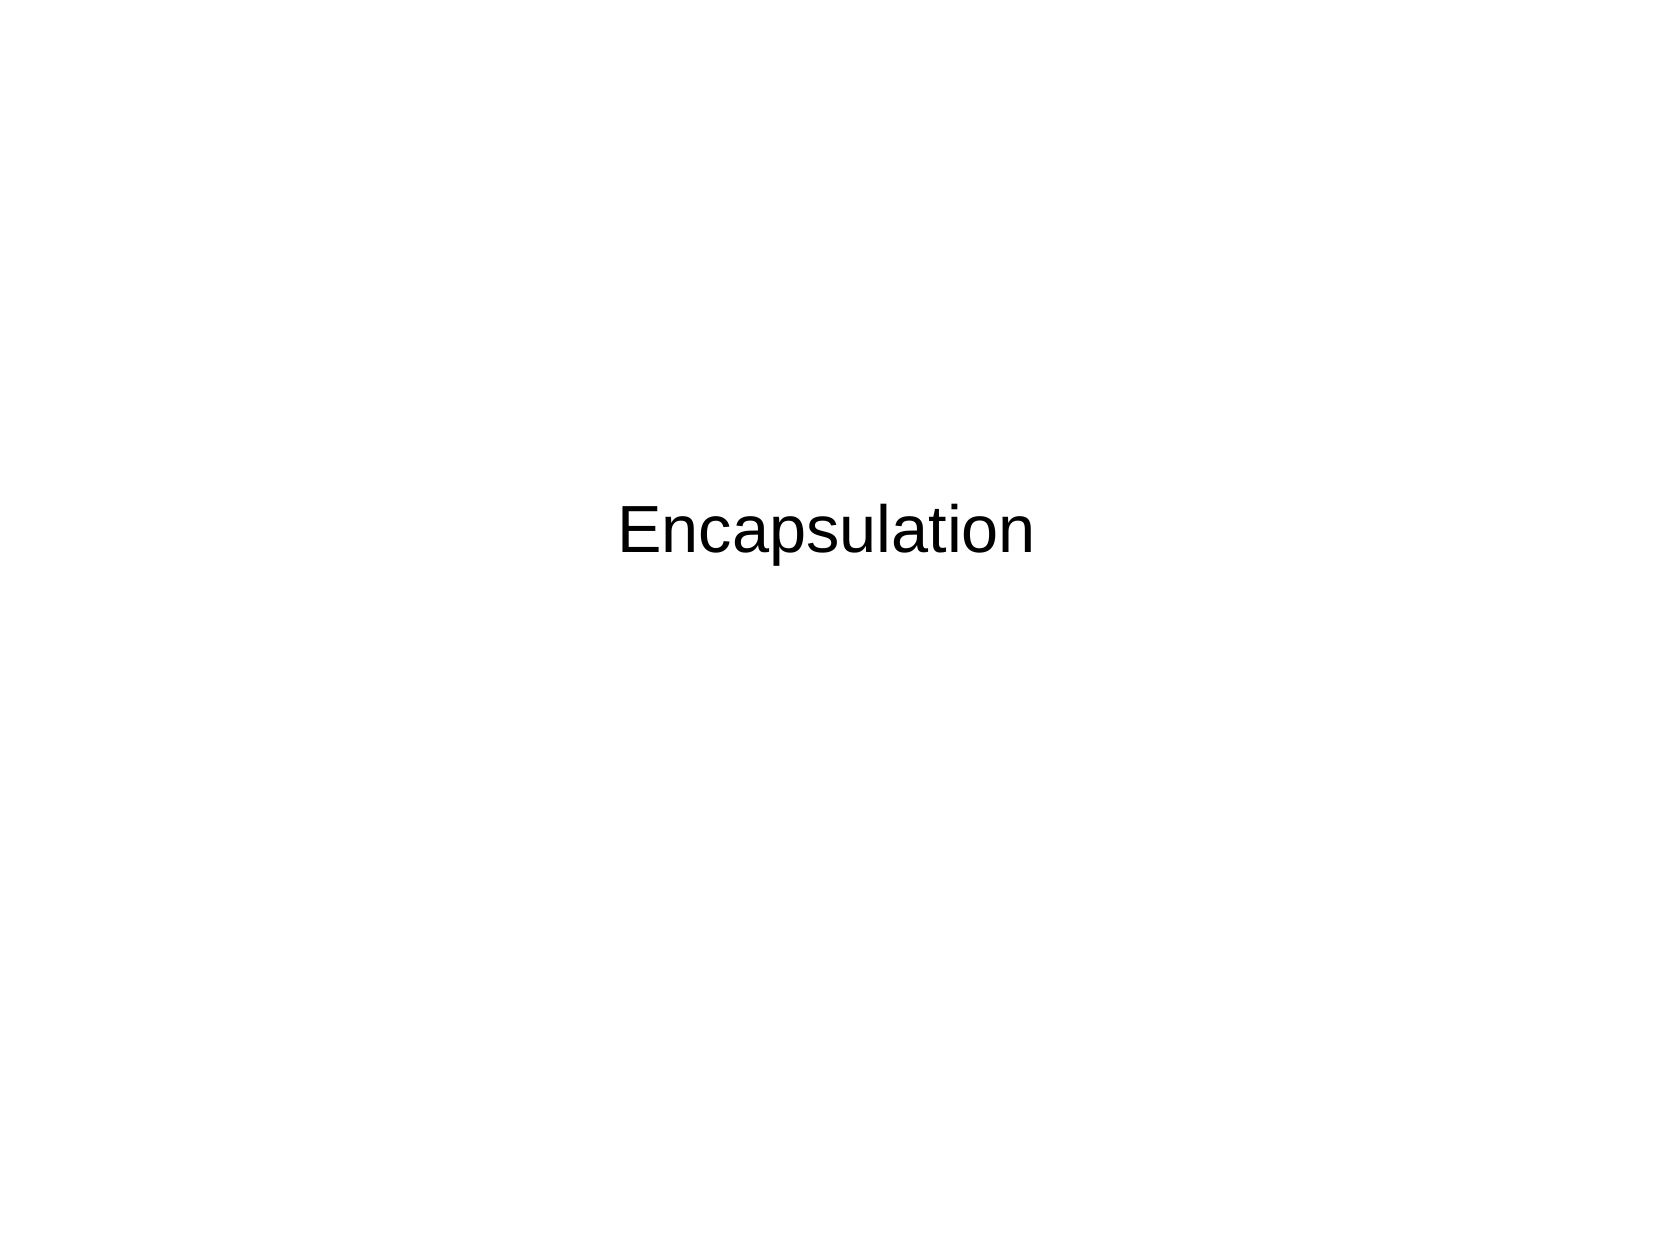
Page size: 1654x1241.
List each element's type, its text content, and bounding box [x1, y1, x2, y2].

subtitle Encapsulation [82, 49, 1571, 1010]
